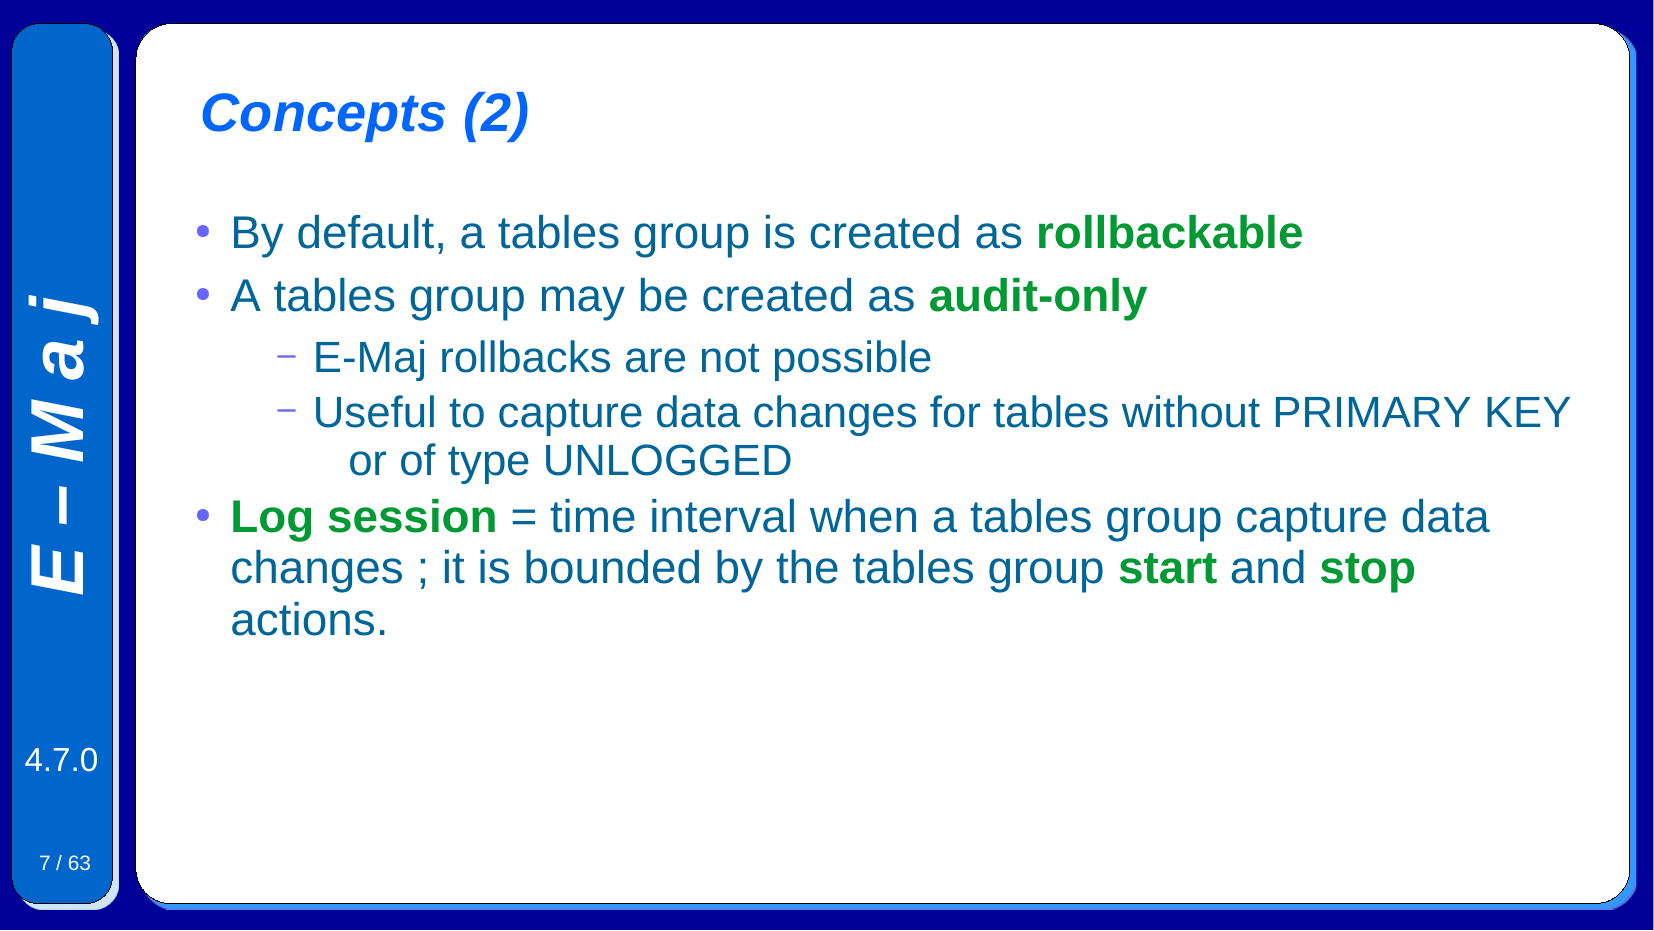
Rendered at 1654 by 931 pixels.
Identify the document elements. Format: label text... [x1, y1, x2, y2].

list By default, a tables group is created as rollbackable A tables group may be created as audit-only E-Maj rollbacks are not possible Useful to capture data changes for tables without PRIMARY KEY or of type UNLOGGED Log session = time interval when a tables group capture data changes ; it is bounded by the tables group start and stop actions. [177, 206, 1587, 827]
title Concepts (2) [200, 34, 1575, 191]
